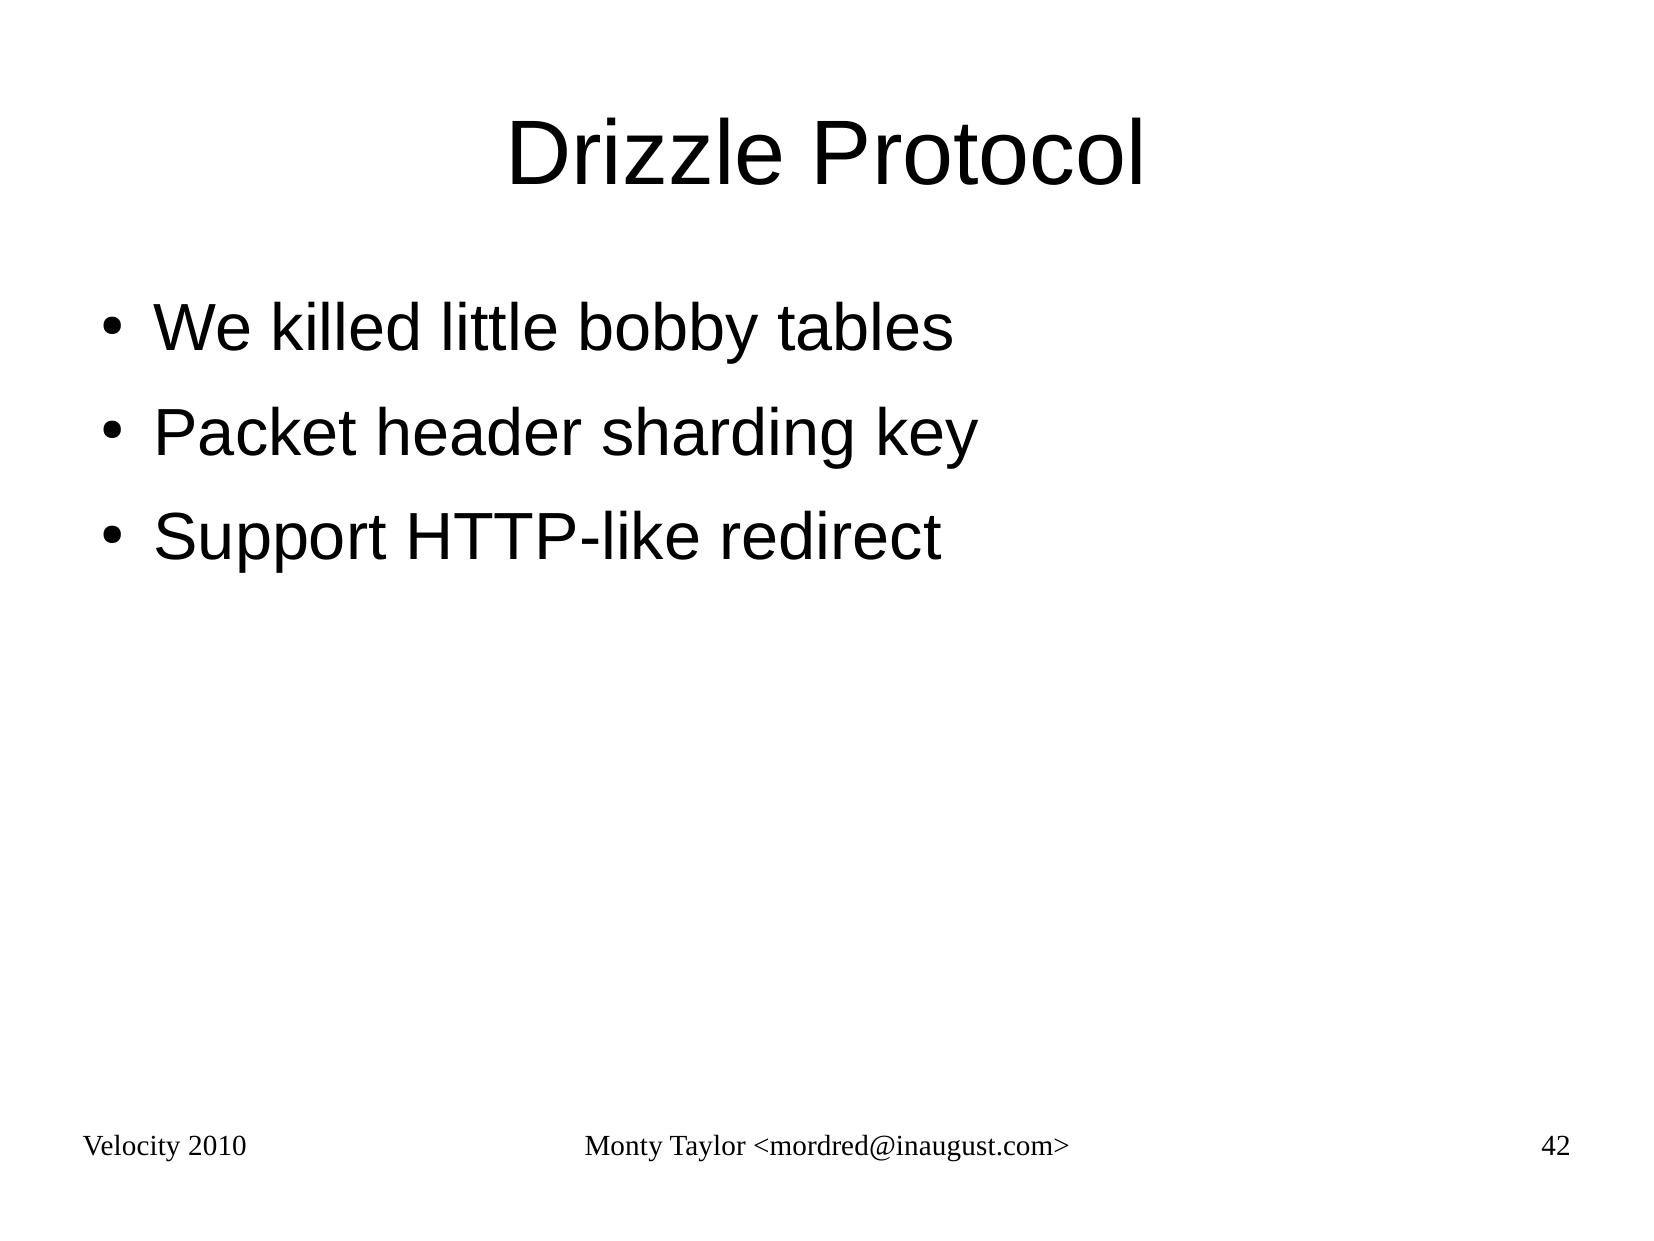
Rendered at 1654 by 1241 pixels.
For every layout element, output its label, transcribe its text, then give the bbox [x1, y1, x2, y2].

list We killed little bobby tables Packet header sharding key Support HTTP-like redirect [82, 290, 1571, 1109]
title Drizzle Protocol [82, 56, 1571, 250]
